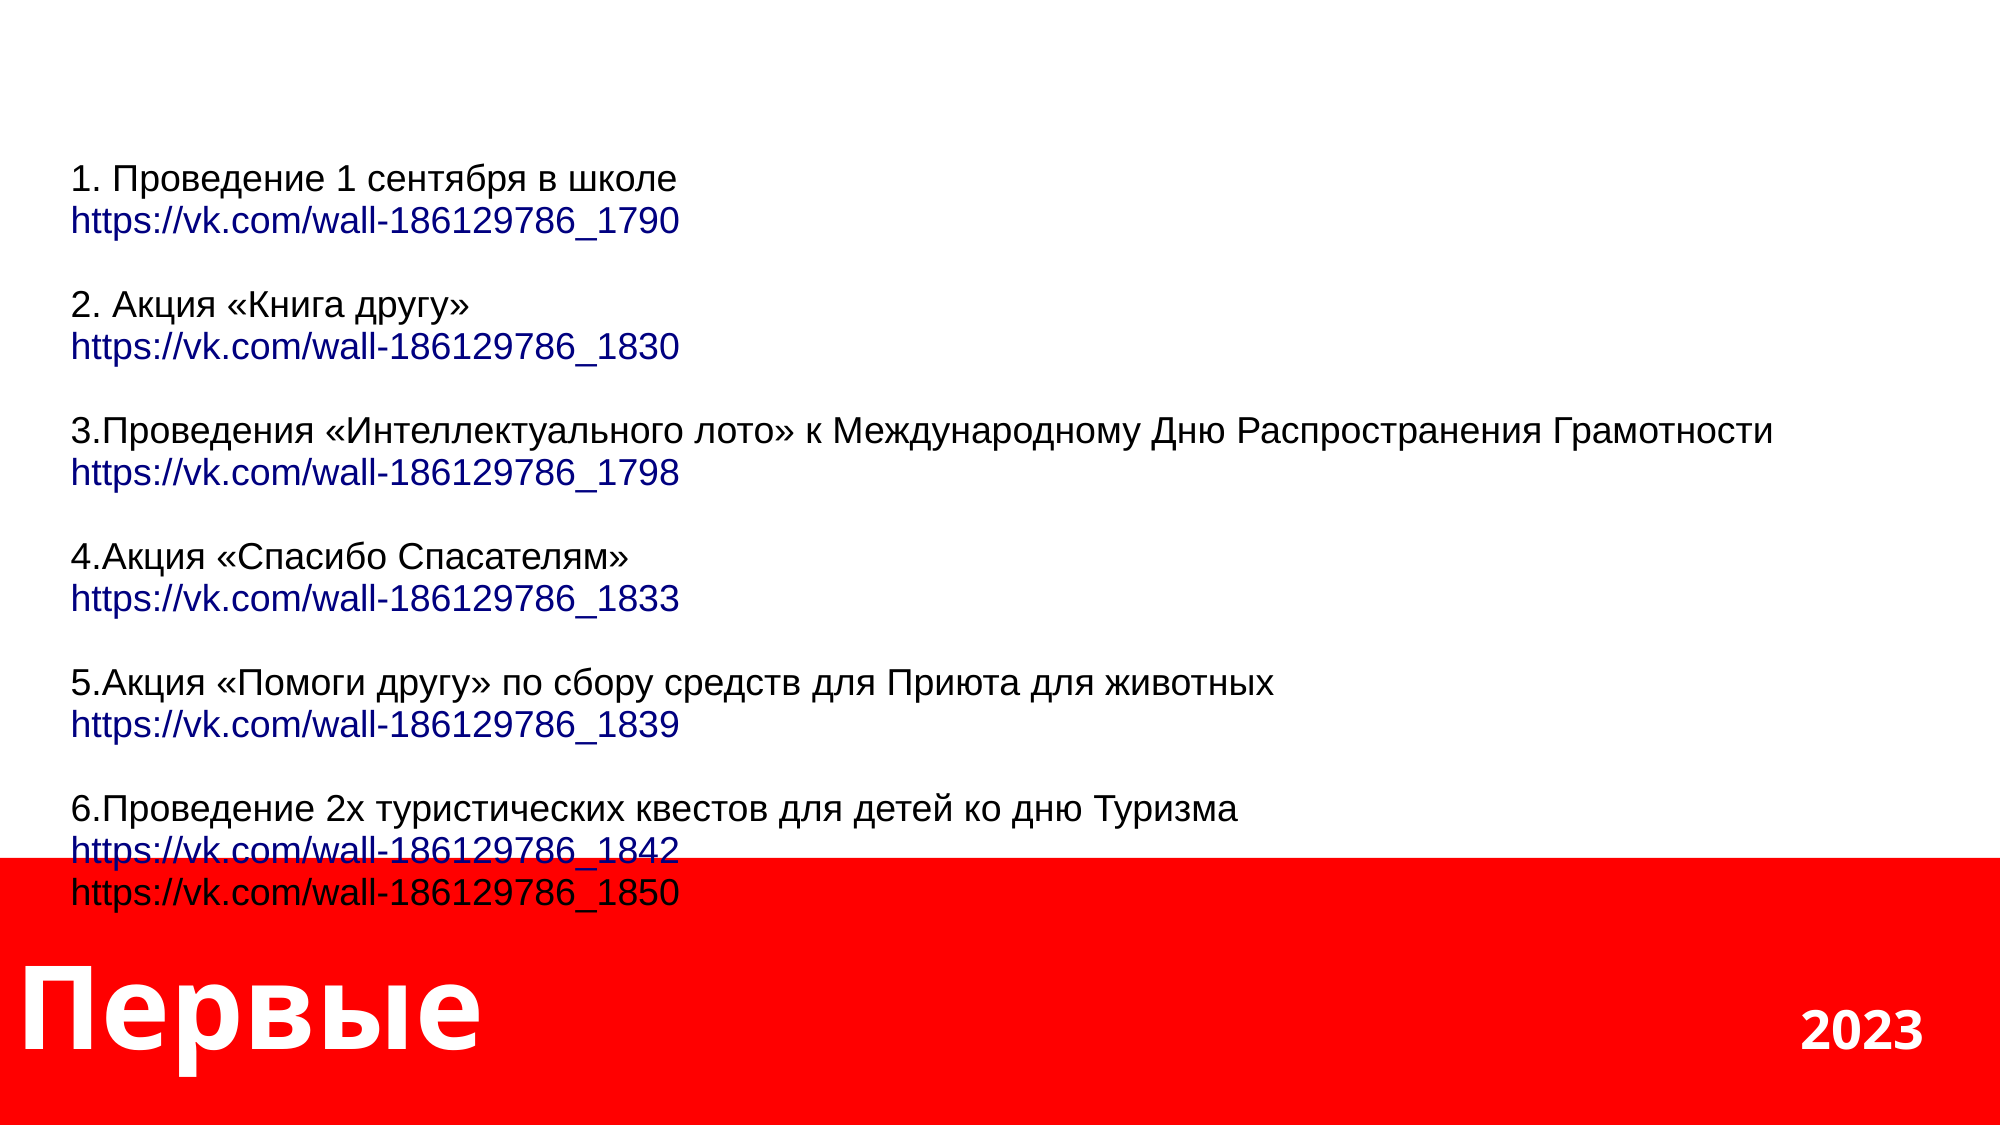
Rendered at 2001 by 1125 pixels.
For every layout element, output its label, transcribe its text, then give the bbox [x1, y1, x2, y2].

list Первые 2023 [0, 857, 2000, 1125]
text_box 1. Проведение 1 сентября в школе https://vk.com/wall-186129786_1790 2. Акция «Книга другу» https://vk.com/wall-186129786_1830 3.Проведения «Интеллектуального лото» к Международному Дню Распространения Грамотности https://vk.com/wall-186129786_1798 4.Акция «Спасибо Спасателям» https://vk.com/wall-186129786_1833 5.Акция «Помоги другу» по сбору средств для Приюта для животных https://vk.com/wall-186129786_1839 6.Проведение 2х туристических квестов для детей ко дню Туризма https://vk.com/wall-186129786_1842 https://vk.com/wall-186129786_1850 [55, 149, 1949, 921]
